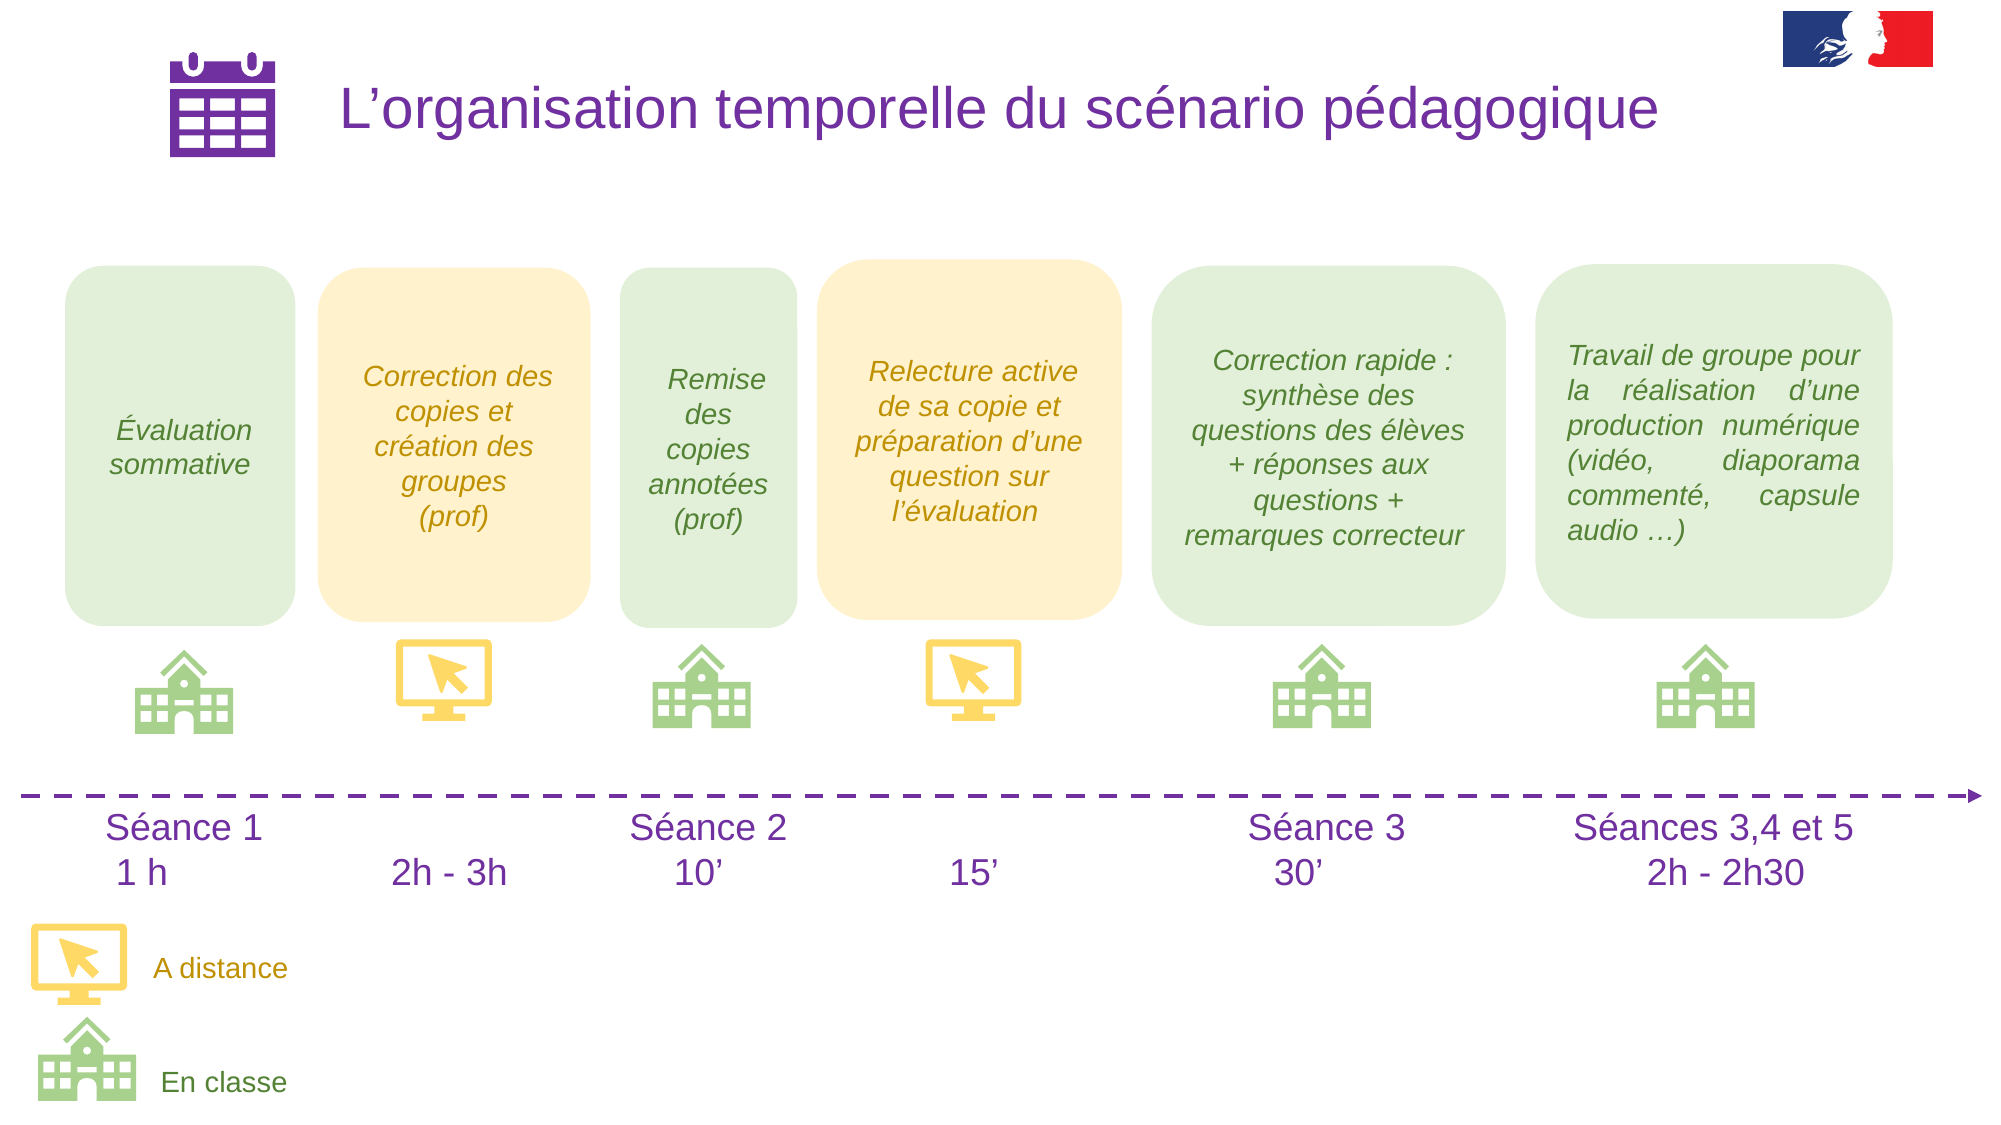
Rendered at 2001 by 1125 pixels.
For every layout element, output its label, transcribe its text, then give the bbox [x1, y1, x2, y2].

text_box Correction des copies et création des groupes (prof) [317, 267, 591, 623]
picture [118, 625, 251, 758]
picture [1783, 11, 1933, 67]
text_box L’organisation temporelle du scénario pédagogique [324, 62, 1693, 148]
text_box A distance [138, 942, 312, 993]
text_box Correction rapide : synthèse des questions des élèves + réponses aux questions + remarques correcteur [1151, 265, 1506, 627]
text_box Remise des copies annotées (prof) [620, 267, 798, 628]
picture [1639, 620, 1772, 753]
picture [147, 29, 298, 180]
text_box Évaluation sommative [65, 265, 296, 627]
picture [21, 906, 154, 1125]
picture [635, 620, 768, 753]
text_box Travail de groupe pour la réalisation d’une production numérique (vidéo, diaporama commenté, capsule audio …) [1535, 264, 1893, 619]
picture [915, 622, 1032, 739]
picture [385, 622, 502, 739]
picture [1255, 626, 1388, 753]
text_box Relecture active de sa copie et préparation d’une question sur l’évaluation [816, 259, 1123, 621]
text_box En classe [145, 1055, 320, 1106]
text_box Séance 1 Séance 2 Séance 3 Séances 3,4 et 5 1 h 2h - 3h 10’ 15’ 30’ 2h - 2h30 [59, 795, 1920, 901]
